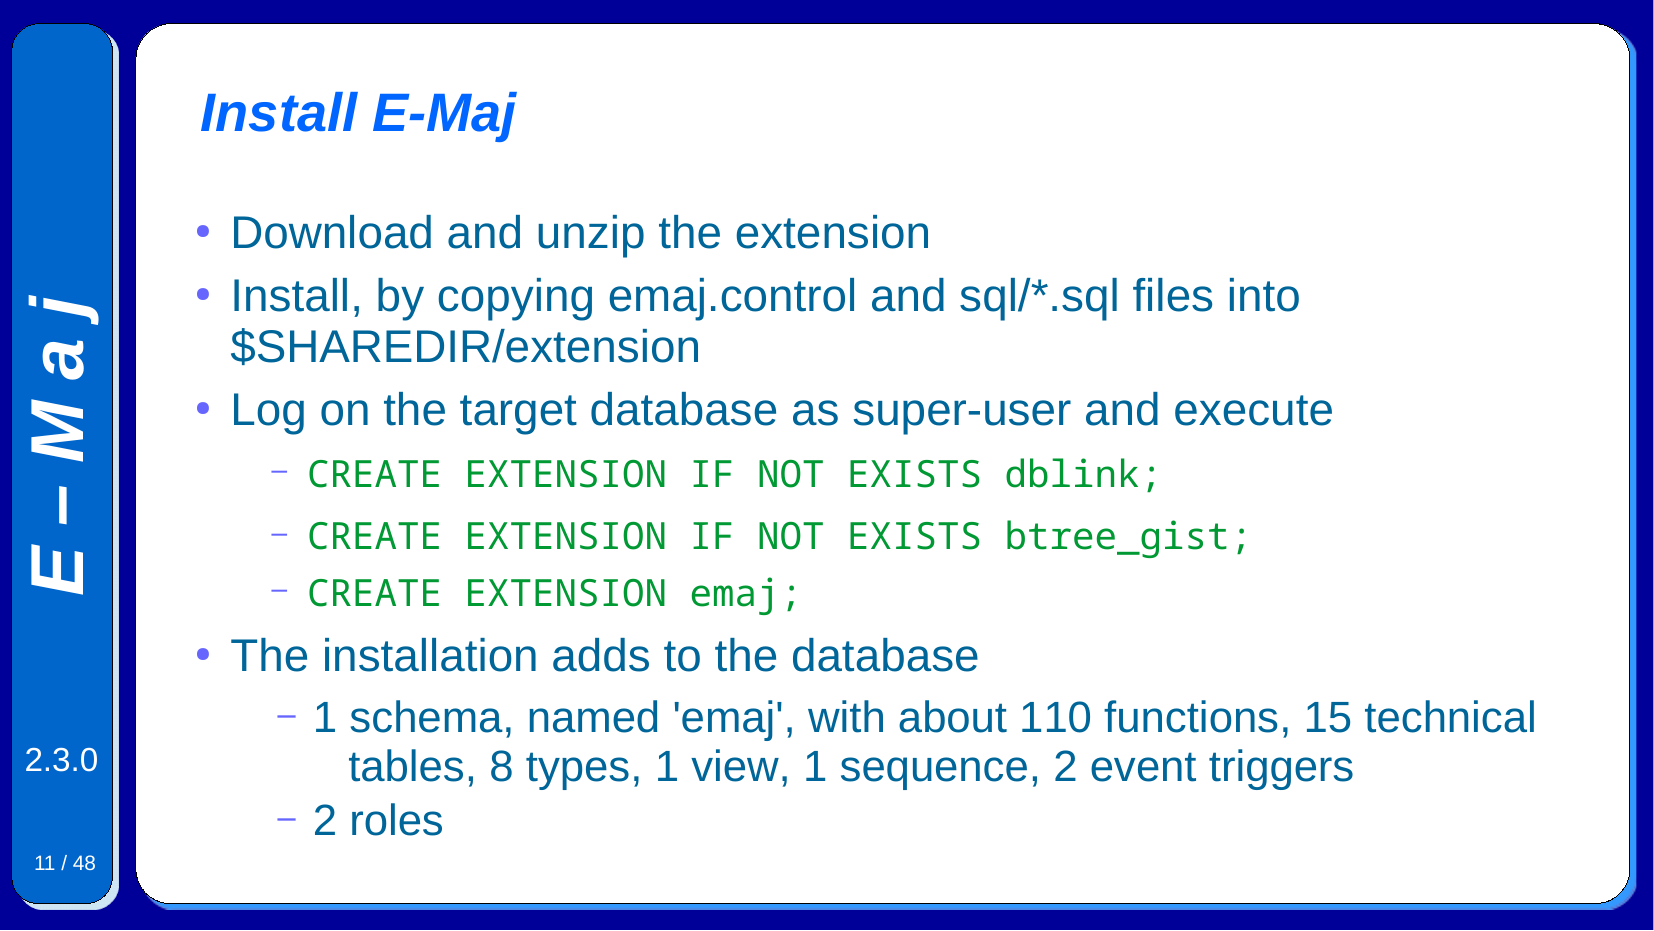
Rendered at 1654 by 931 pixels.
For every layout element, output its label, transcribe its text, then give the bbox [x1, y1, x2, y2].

title Install E-Maj [200, 34, 1575, 191]
list Download and unzip the extension Install, by copying emaj.control and sql/*.sql files into $SHAREDIR/extension Log on the target database as super-user and execute CREATE EXTENSION IF NOT EXISTS dblink; CREATE EXTENSION IF NOT EXISTS btree_gist; CREATE EXTENSION emaj; The installation adds to the database 1 schema, named 'emaj', with about 110 functions, 15 technical tables, 8 types, 1 view, 1 sequence, 2 event triggers 2 roles [177, 206, 1587, 830]
